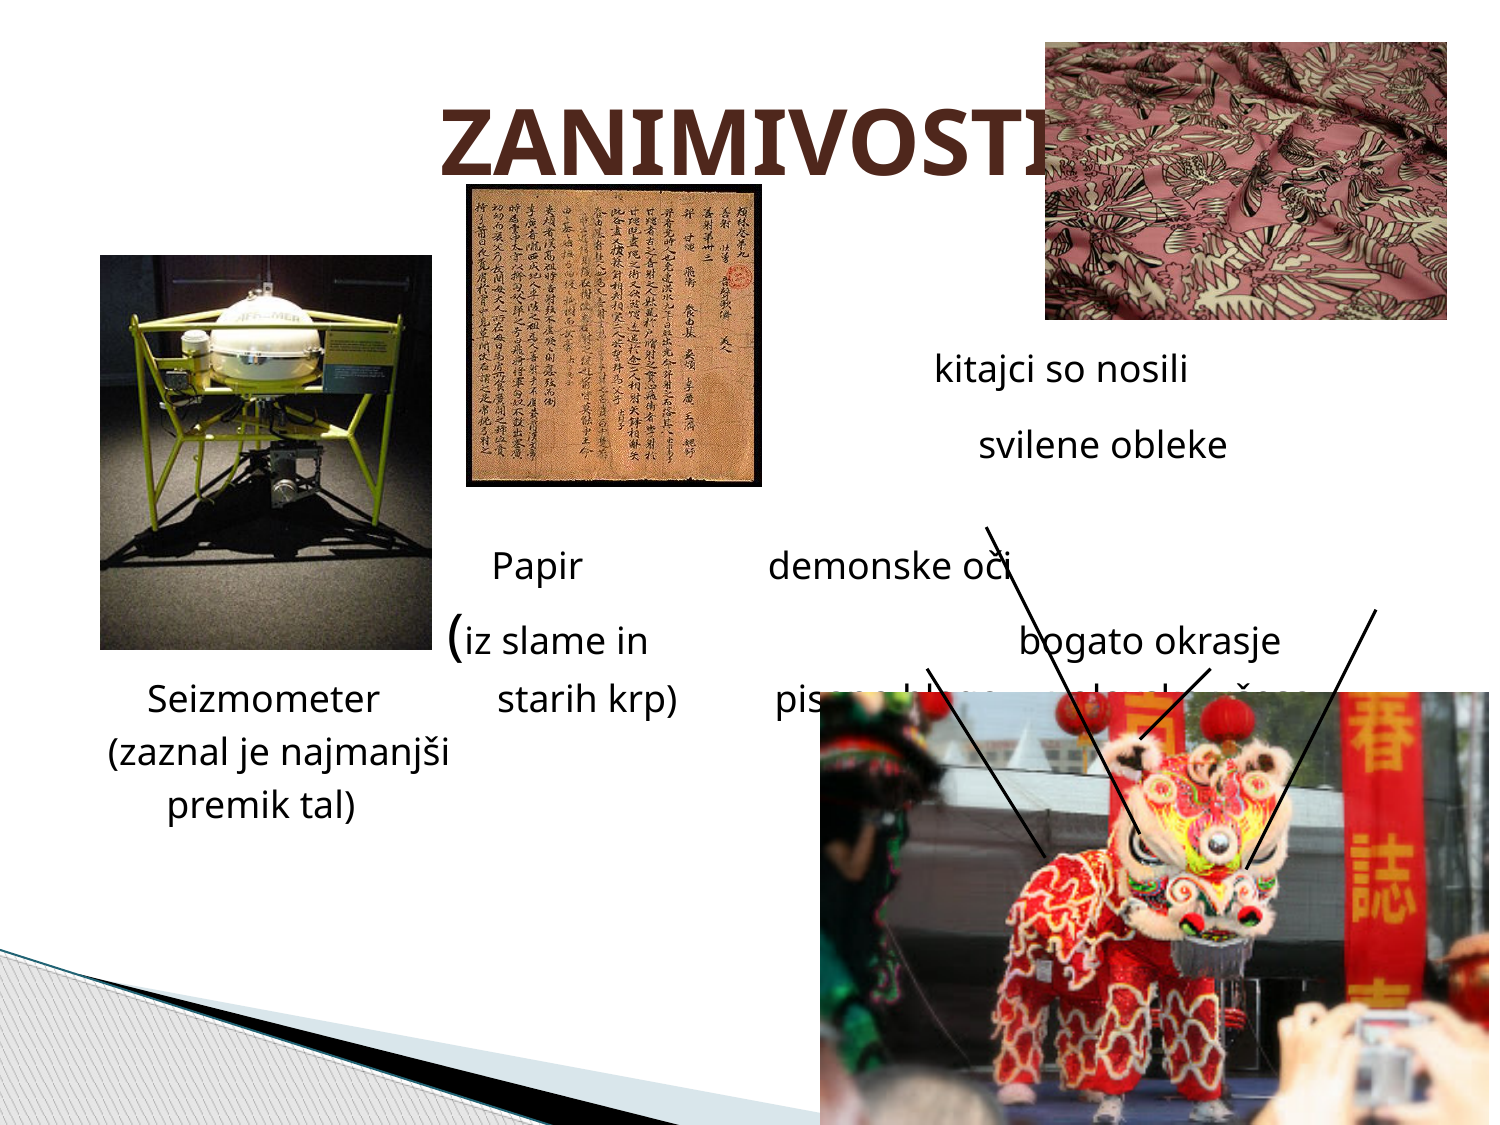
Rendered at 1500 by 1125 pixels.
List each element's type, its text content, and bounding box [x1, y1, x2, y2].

picture [100, 255, 432, 650]
list kitajci so nosili svilene obleke Papir demonske oči (iz slame in bogato okrasje Seizmometer starih krp) pisano blago volovska ušesa (zaznal je najmanjši premik tal) [75, 242, 1425, 986]
picture [466, 184, 762, 487]
picture [1045, 42, 1447, 320]
title ZANIMIVOSTI [75, 45, 1045, 233]
picture [820, 692, 1489, 1125]
